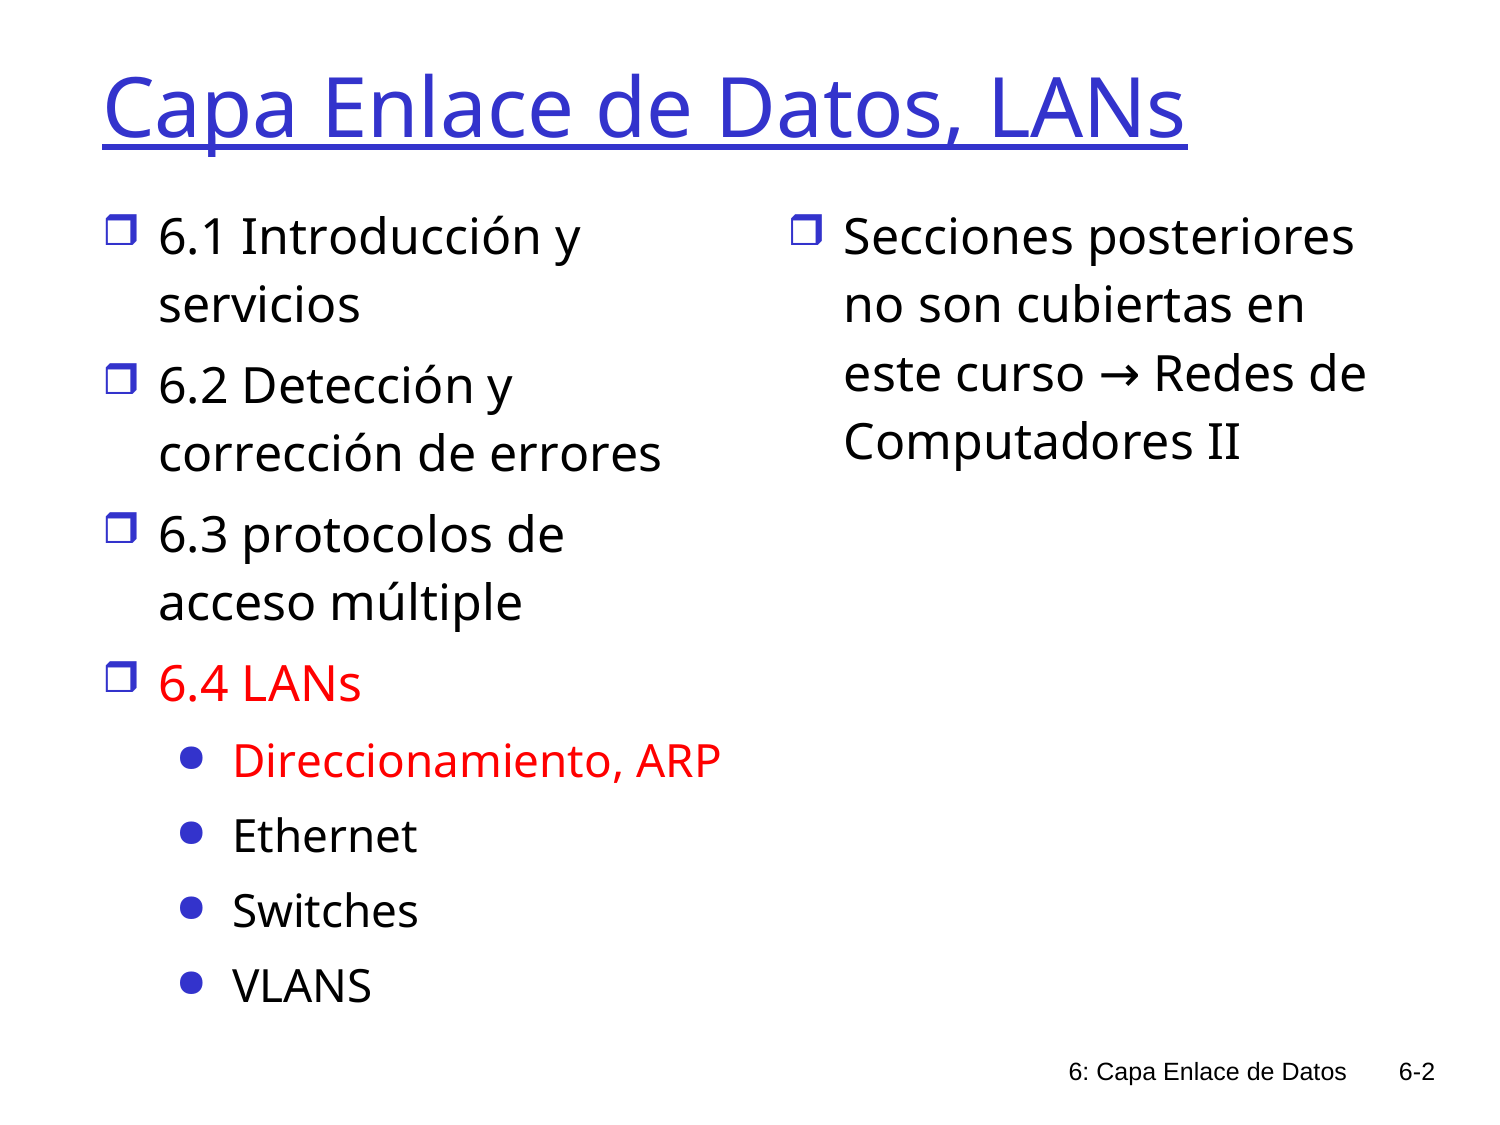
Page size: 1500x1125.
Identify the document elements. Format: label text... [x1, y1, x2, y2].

list 6.1 Introducción y servicios 6.2 Detección y corrección de errores 6.3 protocolos de acceso múltiple 6.4 LANs Direccionamiento, ARP Ethernet Switches VLANS [87, 193, 741, 1035]
list Secciones posteriores no son cubiertas en este curso → Redes de Computadores II [772, 193, 1426, 1035]
title Capa Enlace de Datos, LANs [87, 23, 1426, 188]
